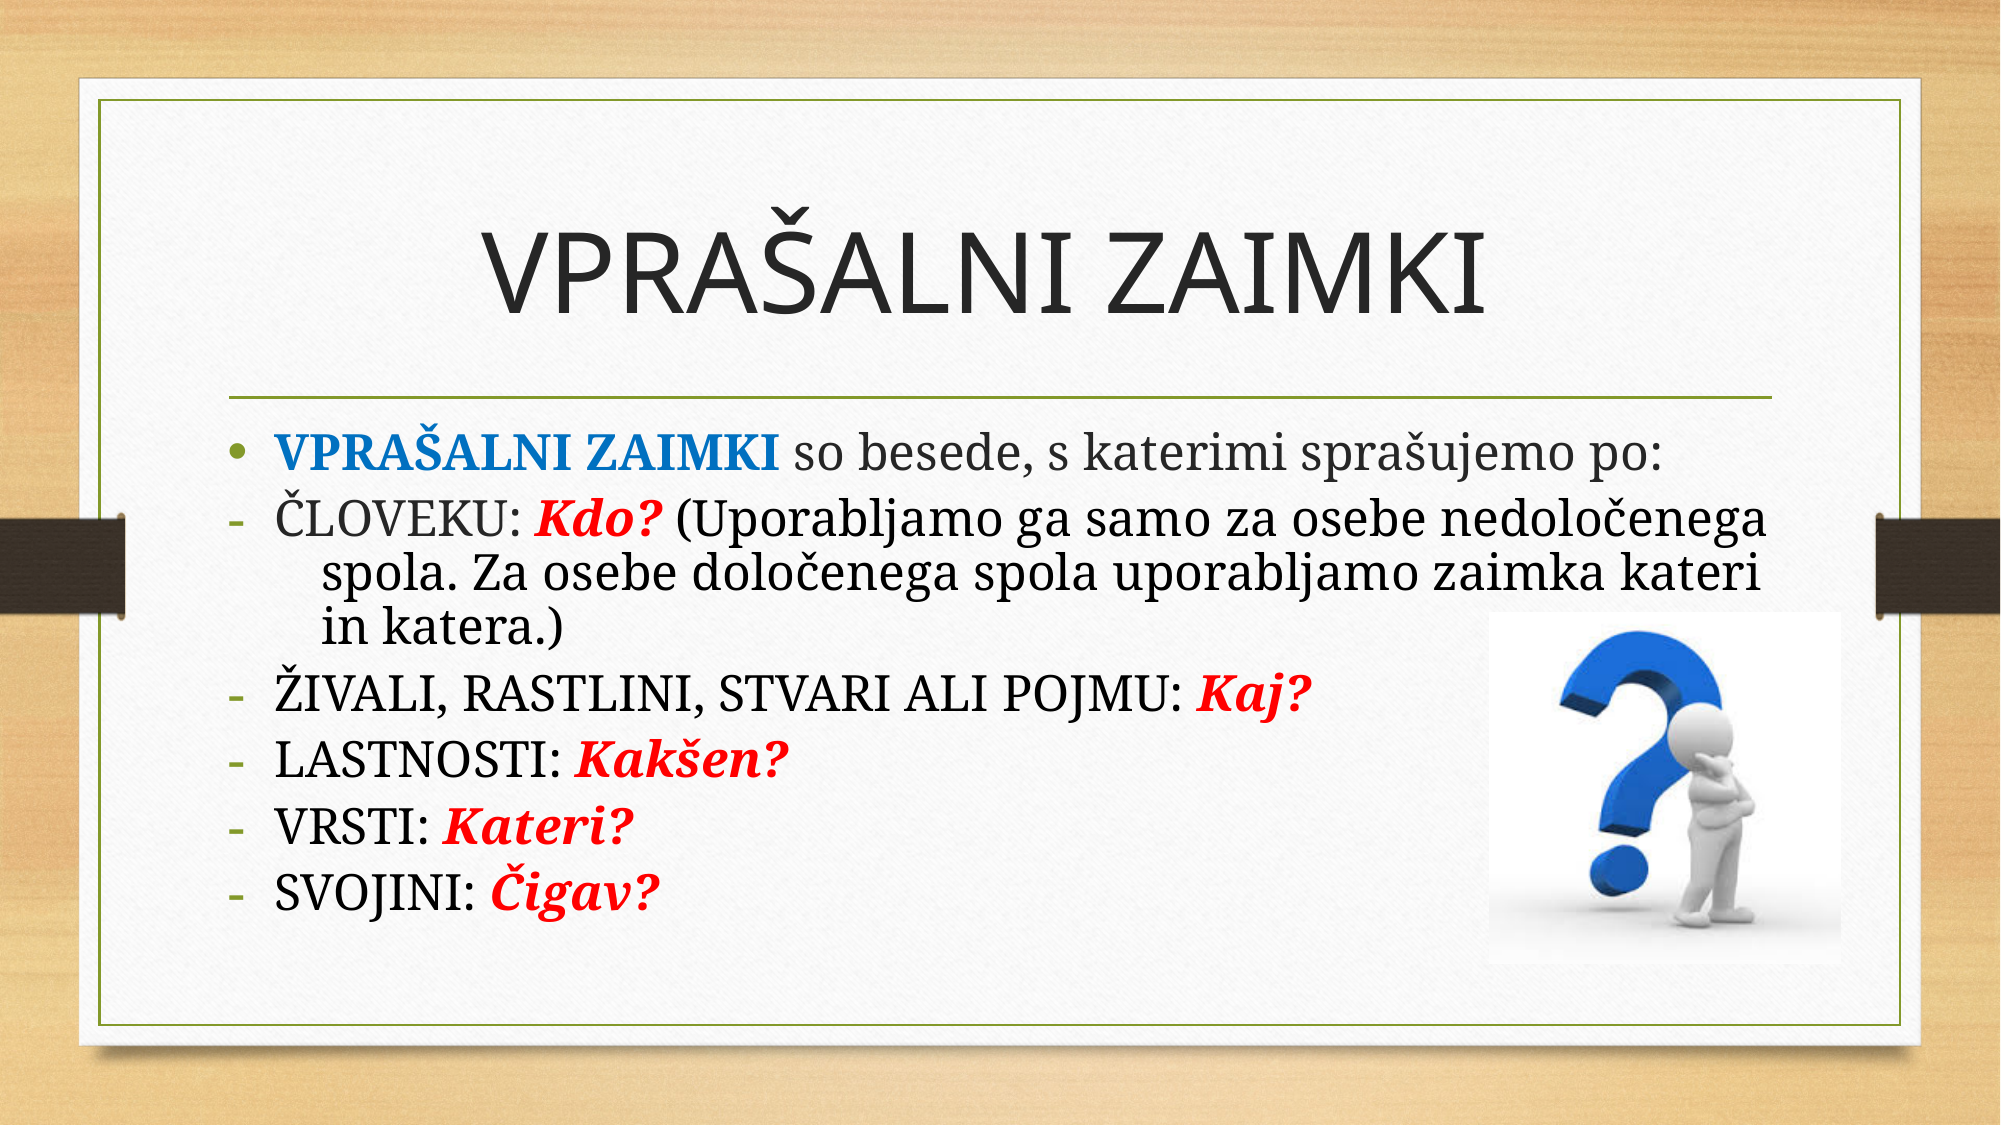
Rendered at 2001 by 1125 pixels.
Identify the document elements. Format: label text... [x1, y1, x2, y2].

title VPRAŠALNI ZAIMKI [212, 161, 1788, 376]
list VPRAŠALNI ZAIMKI so besede, s katerimi sprašujemo po: ČLOVEKU: Kdo? (Uporabljamo ga samo za osebe nedoločenega spola. Za osebe določenega spola uporabljamo zaimka kateri in katera.) ŽIVALI, RASTLINI, STVARI ALI POJMU: Kaj? LASTNOSTI: Kakšen? VRSTI: Kateri? SVOJINI: Čigav? [212, 419, 1788, 964]
picture [1489, 612, 1841, 964]
